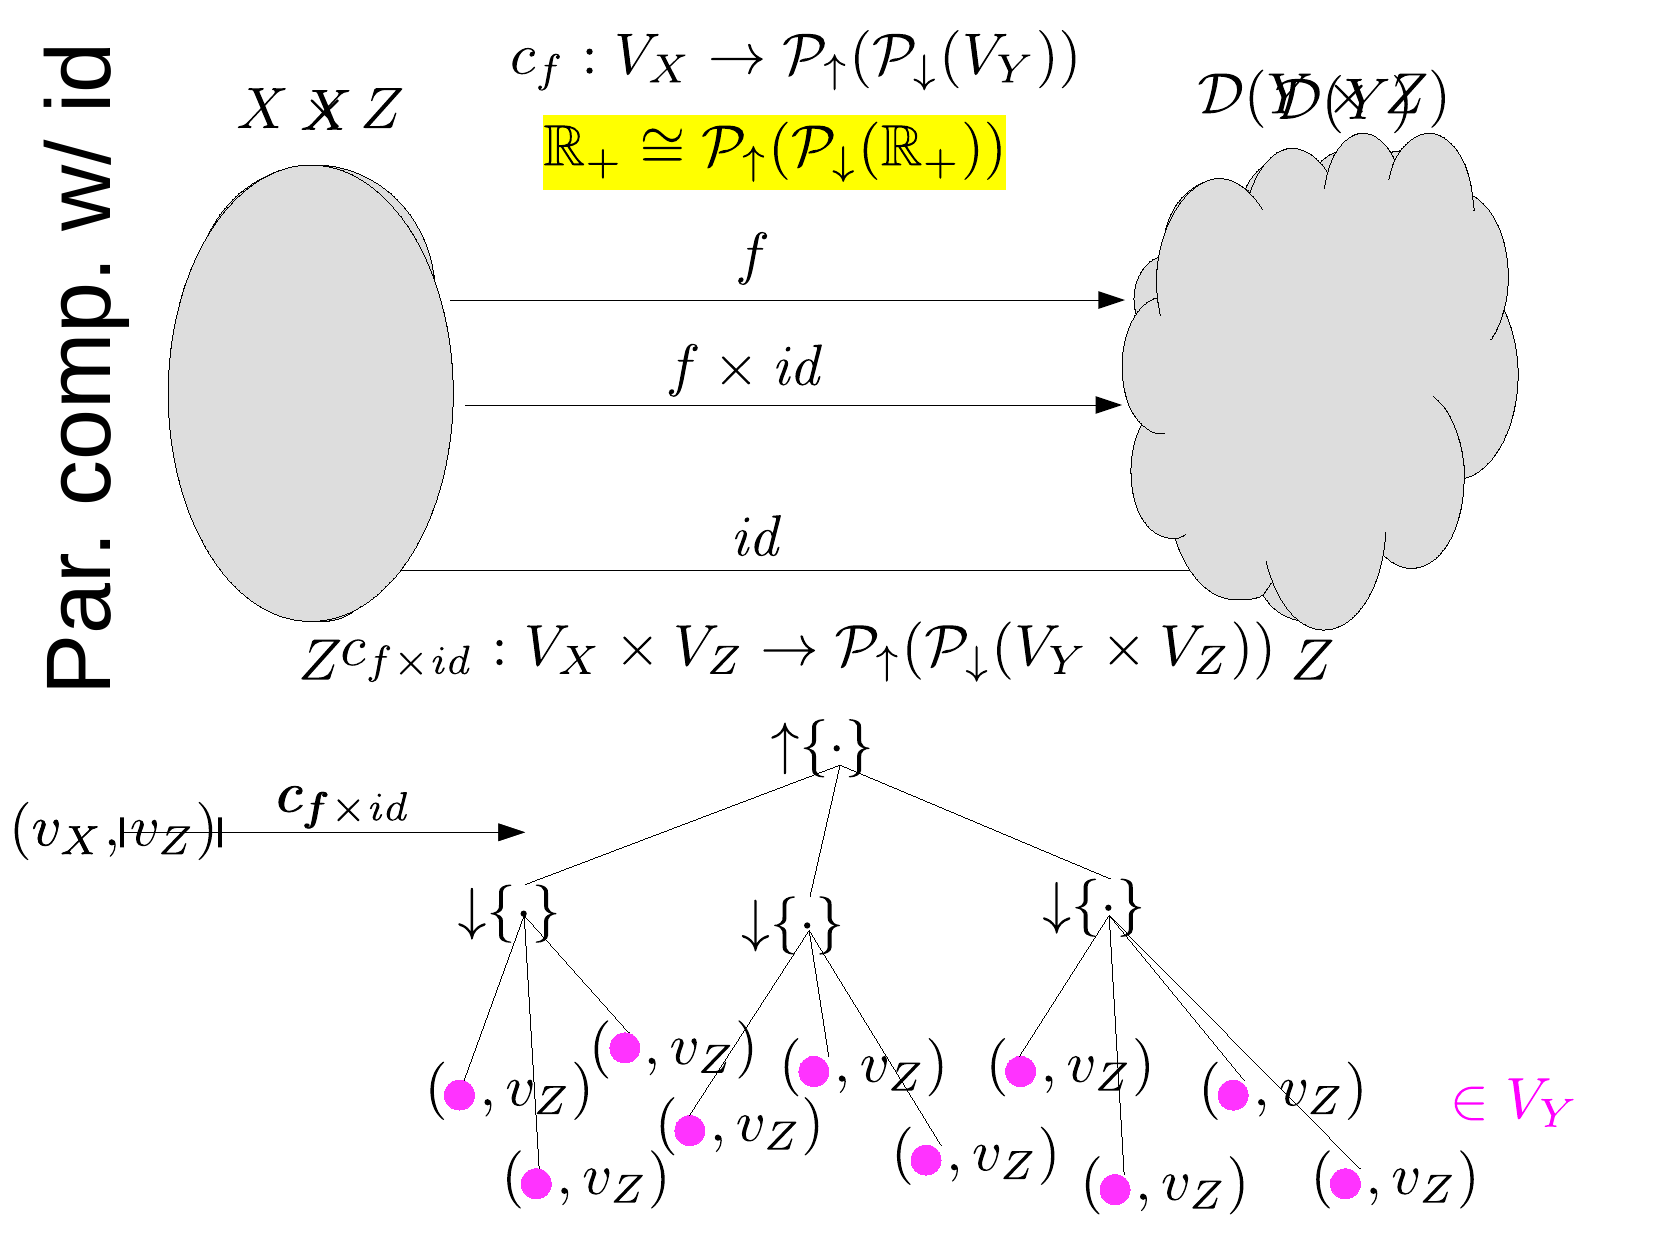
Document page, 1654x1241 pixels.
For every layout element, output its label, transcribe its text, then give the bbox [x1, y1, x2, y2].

text_box [8, 801, 219, 861]
text_box [891, 1126, 1061, 1185]
text_box [457, 884, 561, 943]
text_box [510, 30, 1082, 91]
text_box [730, 515, 785, 557]
text_box [665, 343, 826, 397]
text_box [1290, 639, 1335, 680]
text_box [770, 719, 874, 778]
text_box [501, 1038, 948, 1209]
text_box [1310, 1150, 1480, 1209]
text_box [735, 231, 770, 286]
text_box [168, 165, 454, 622]
text_box [985, 1038, 1155, 1097]
text_box [424, 1020, 758, 1120]
text_box [1122, 69, 1519, 631]
text_box [740, 896, 845, 955]
text_box [276, 785, 410, 829]
text_box [1042, 878, 1146, 937]
text_box [1449, 1078, 1577, 1127]
text_box [1080, 1156, 1250, 1215]
text_box [1198, 1061, 1368, 1120]
text_box [236, 88, 404, 133]
text_box Par. comp. w/ id [20, 20, 138, 711]
text_box [298, 621, 1276, 683]
text_box [543, 115, 1007, 190]
